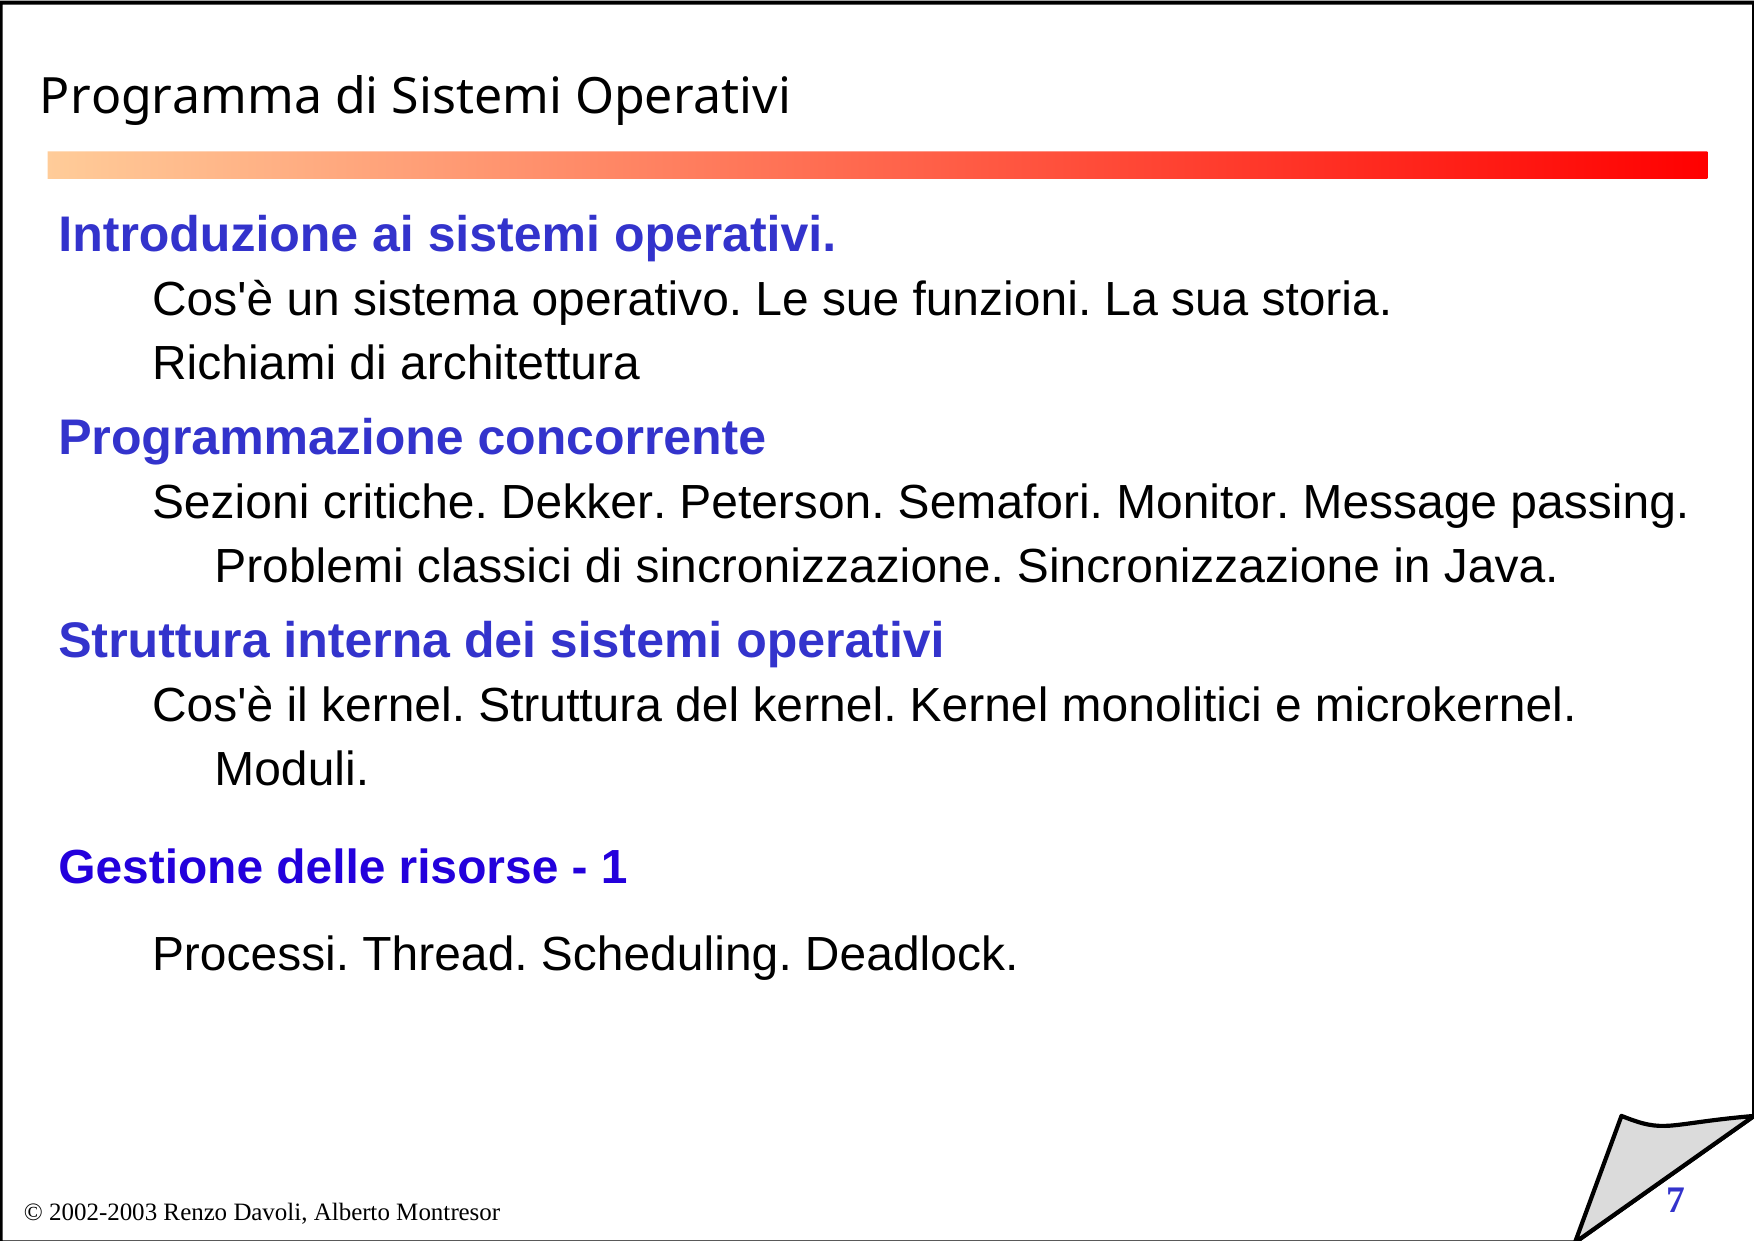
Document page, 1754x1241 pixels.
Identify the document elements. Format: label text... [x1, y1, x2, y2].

list Introduzione ai sistemi operativi. Cos'è un sistema operativo. Le sue funzioni. La sua storia. Richiami di architettura Programmazione concorrente Sezioni critiche. Dekker. Peterson. Semafori. Monitor. Message passing. Problemi classici di sincronizzazione. Sincronizzazione in Java. Struttura interna dei sistemi operativi Cos'è il kernel. Struttura del kernel. Kernel monolitici e microkernel. Moduli. Gestione delle risorse - 1 Processi. Thread. Scheduling. Deadlock. [58, 206, 1696, 1130]
title Programma di Sistemi Operativi [40, 48, 1714, 144]
